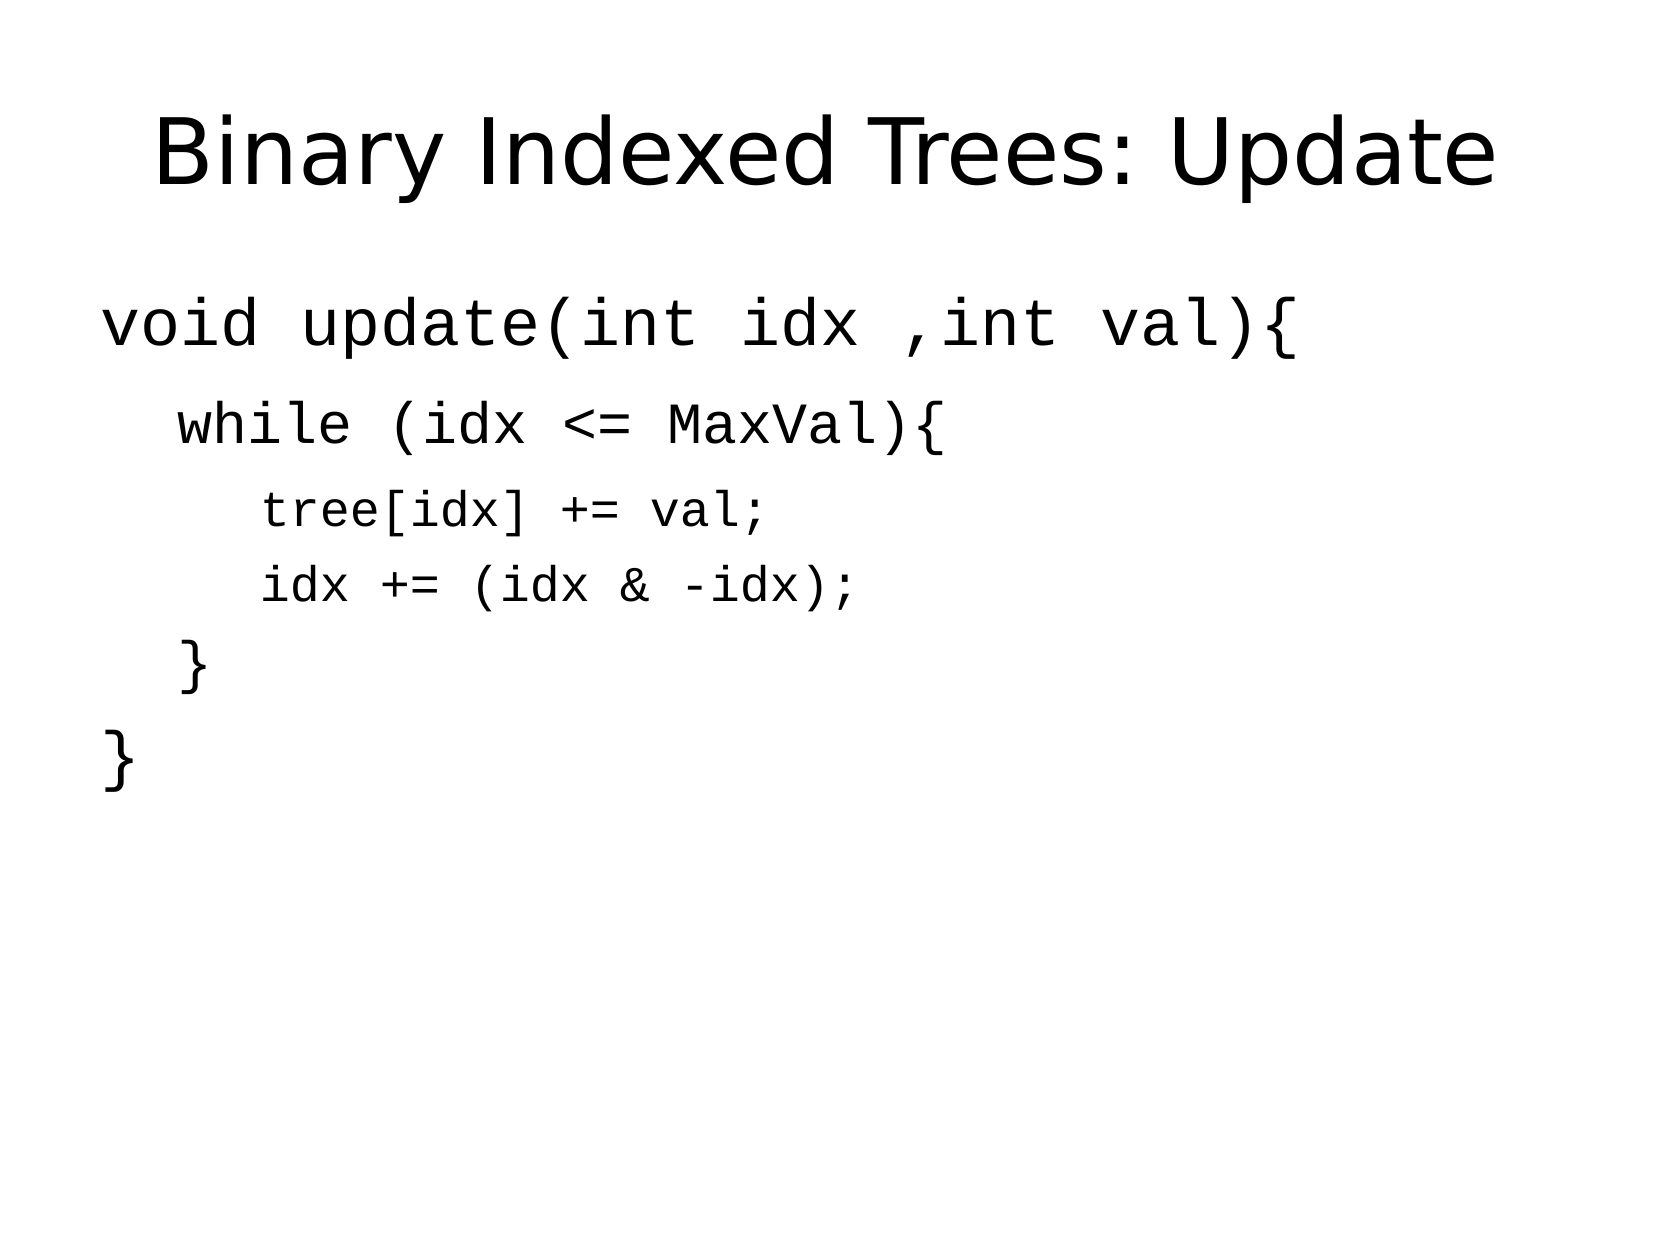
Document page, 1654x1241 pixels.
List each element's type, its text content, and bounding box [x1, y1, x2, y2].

title Binary Indexed Trees: Update [82, 56, 1571, 250]
list void update(int idx ,int val){ while (idx <= MaxVal){ tree[idx] += val; idx += (idx & -idx); } } [82, 290, 1571, 1094]
